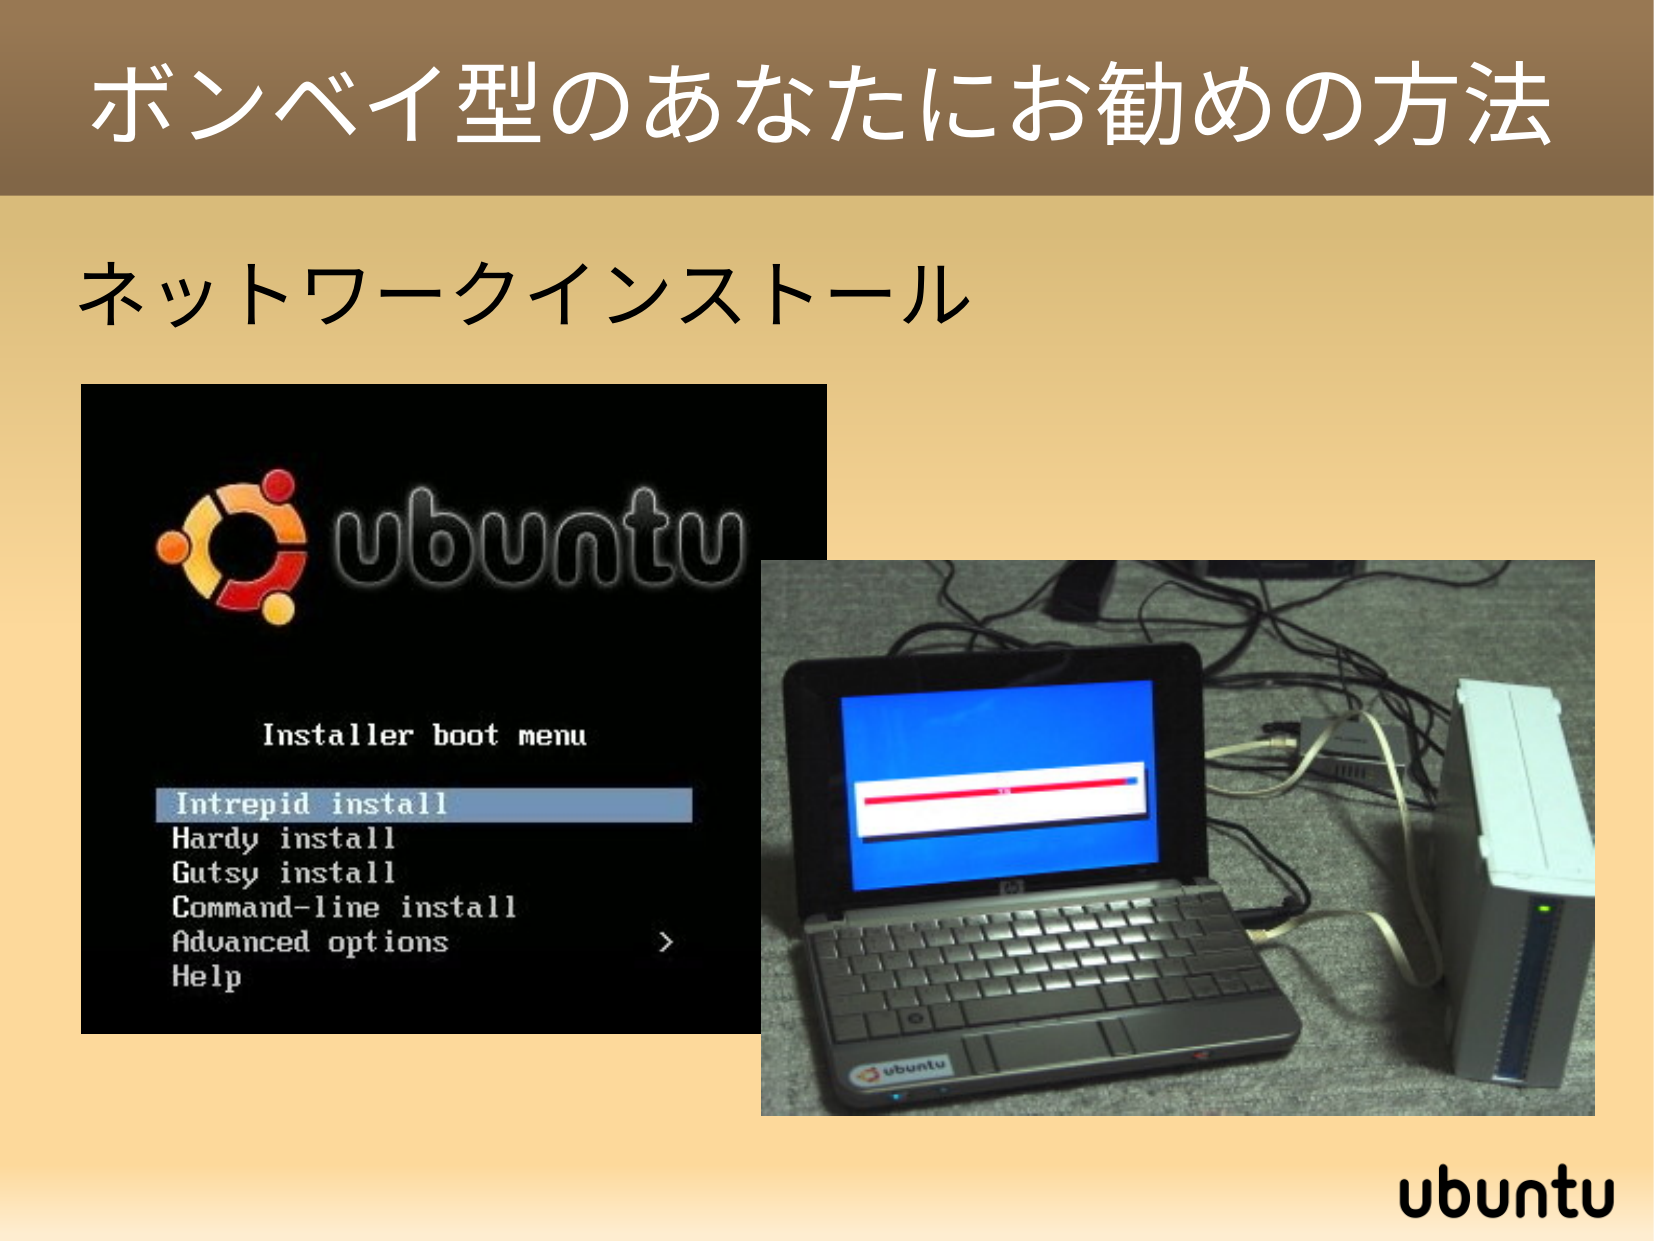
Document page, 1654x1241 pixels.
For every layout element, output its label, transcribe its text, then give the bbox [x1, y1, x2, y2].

picture [0, 0, 1654, 1241]
title ボンベイ型のあなたにお勧めの方法 [76, 7, 1565, 200]
text_box ネットワークインストール [59, 234, 987, 325]
